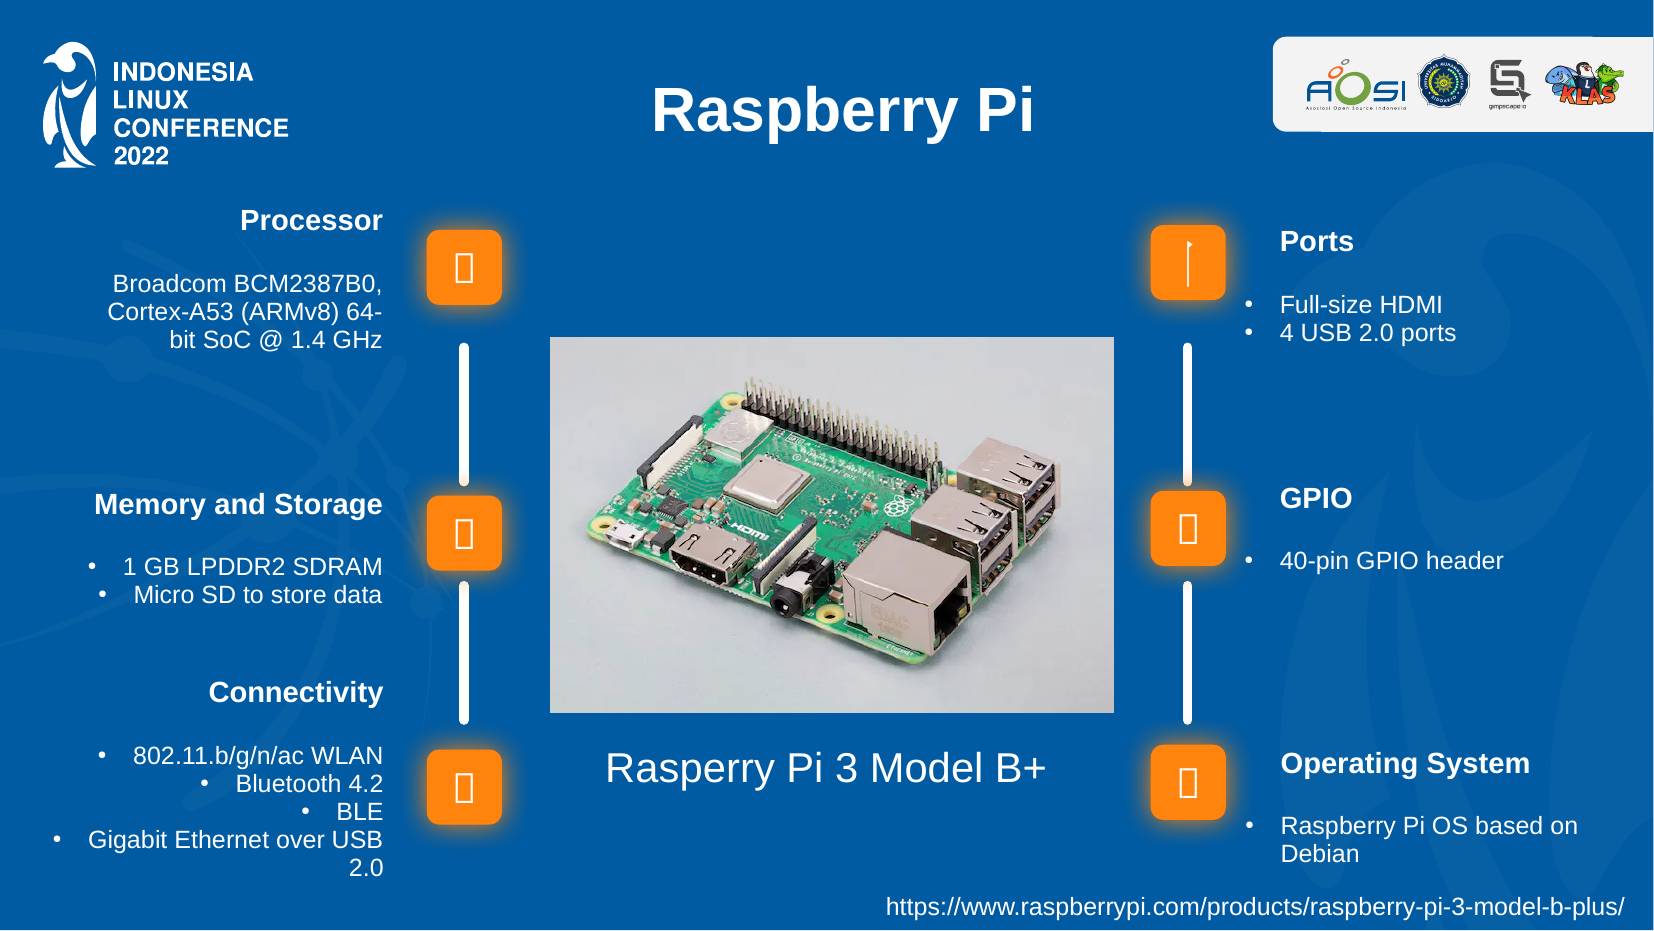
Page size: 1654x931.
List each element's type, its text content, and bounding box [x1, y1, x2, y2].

text_box Connectivity 802.11.b/g/n/ac WLAN Bluetooth 4.2 BLE Gigabit Ethernet over USB 2.0 [47, 676, 384, 896]
text_box Processor Broadcom BCM2387B0, Cortex-A53 (ARMv8) 64-bit SoC @ 1.4 GHz [46, 204, 384, 376]
title Rasperry Pi 3 Model B+ [501, 744, 1151, 858]
text_box  [426, 229, 502, 305]
text_box GPIO 40-pin GPIO header [1244, 481, 1581, 576]
text_box Ports Full-size HDMI 4 USB 2.0 ports [1244, 225, 1581, 347]
title https://www.raspberrypi.com/products/raspberry-pi-3-model-b-plus/ [862, 892, 1651, 931]
text_box  [1150, 225, 1226, 301]
text_box  [1150, 490, 1226, 566]
picture [550, 337, 1114, 713]
text_box  [426, 749, 501, 825]
text_box  [1151, 744, 1226, 820]
text_box  [426, 495, 502, 571]
picture [1417, 54, 1471, 108]
text_box Memory and Storage 1 GB LPDDR2 SDRAM Micro SD to store data [46, 487, 384, 610]
picture [1545, 62, 1624, 105]
title Raspberry Pi [450, 75, 1238, 188]
text_box Operating System Raspberry Pi OS based on Debian [1245, 746, 1582, 869]
